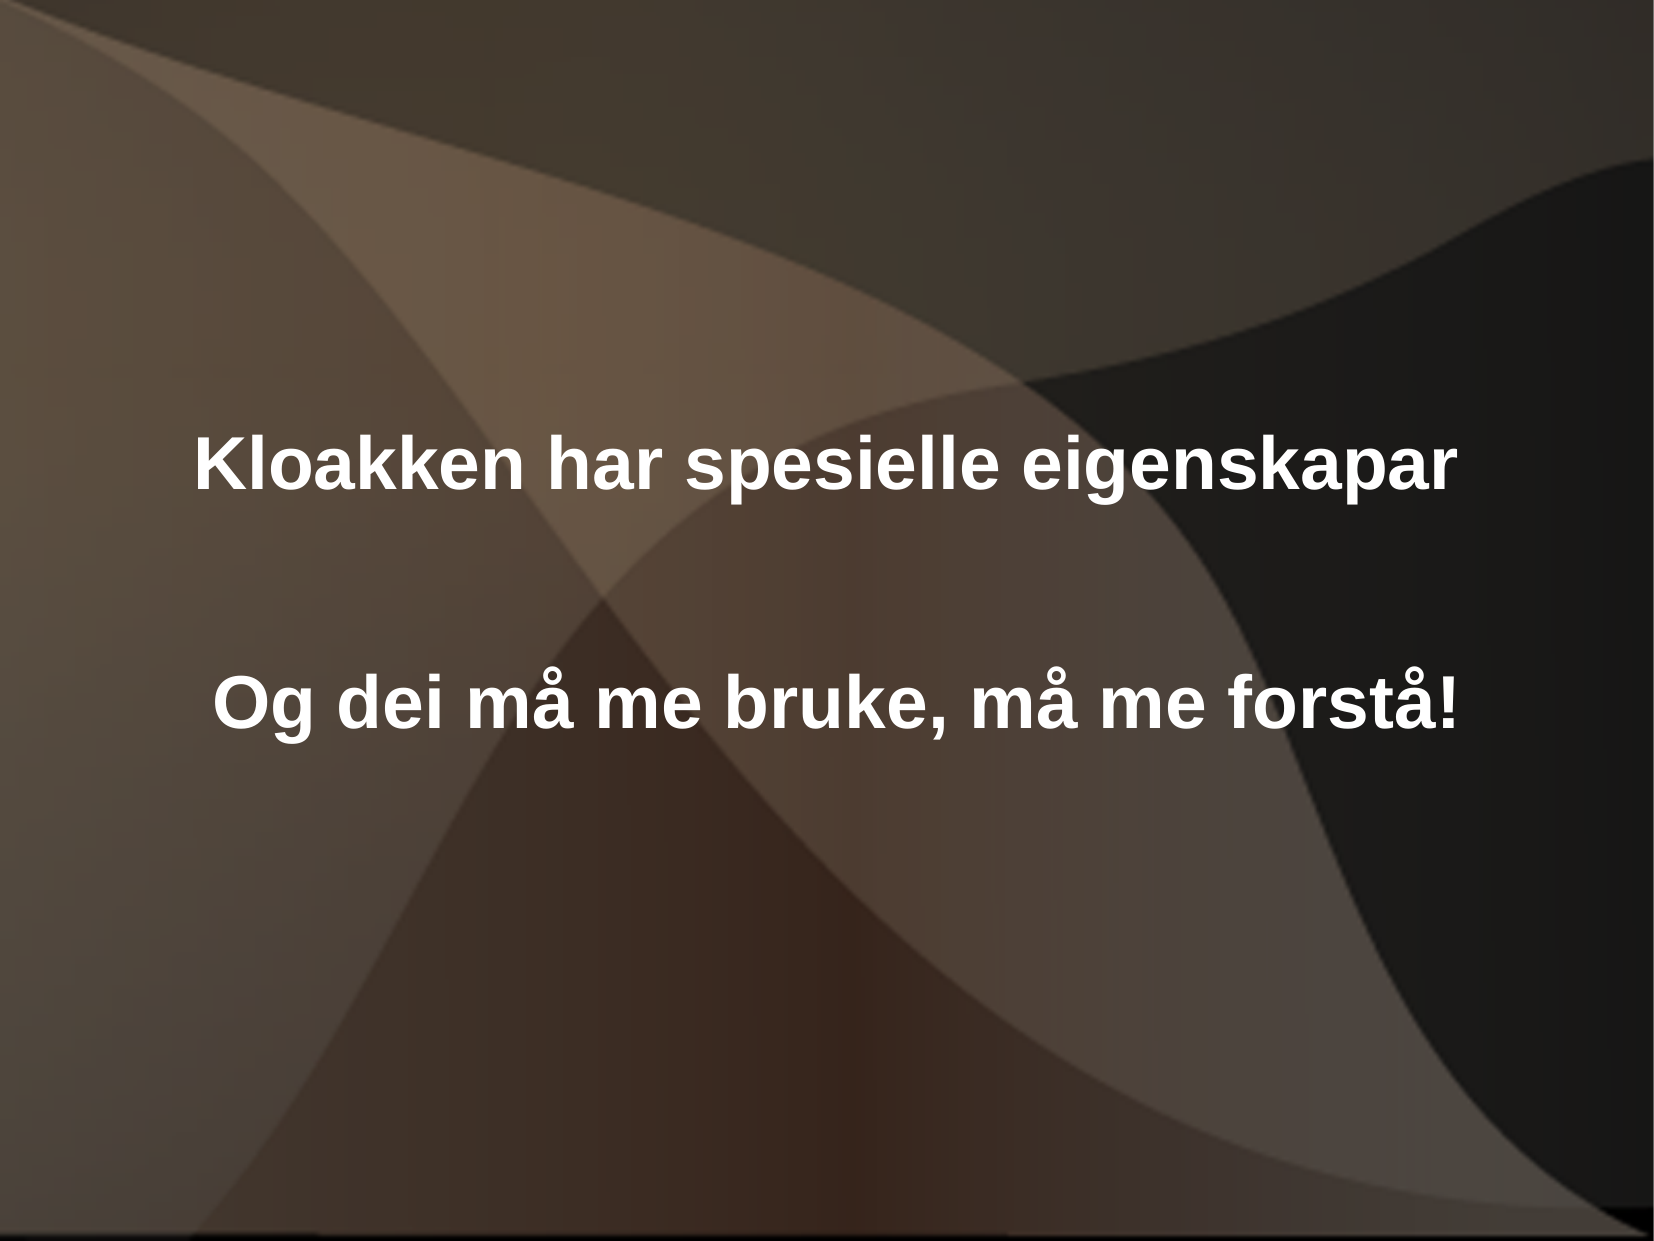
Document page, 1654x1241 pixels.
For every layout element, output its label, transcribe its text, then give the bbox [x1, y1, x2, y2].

subtitle Kloakken har spesielle eigenskapar Og dei må me bruke, må me forstå! [82, 49, 1571, 1109]
